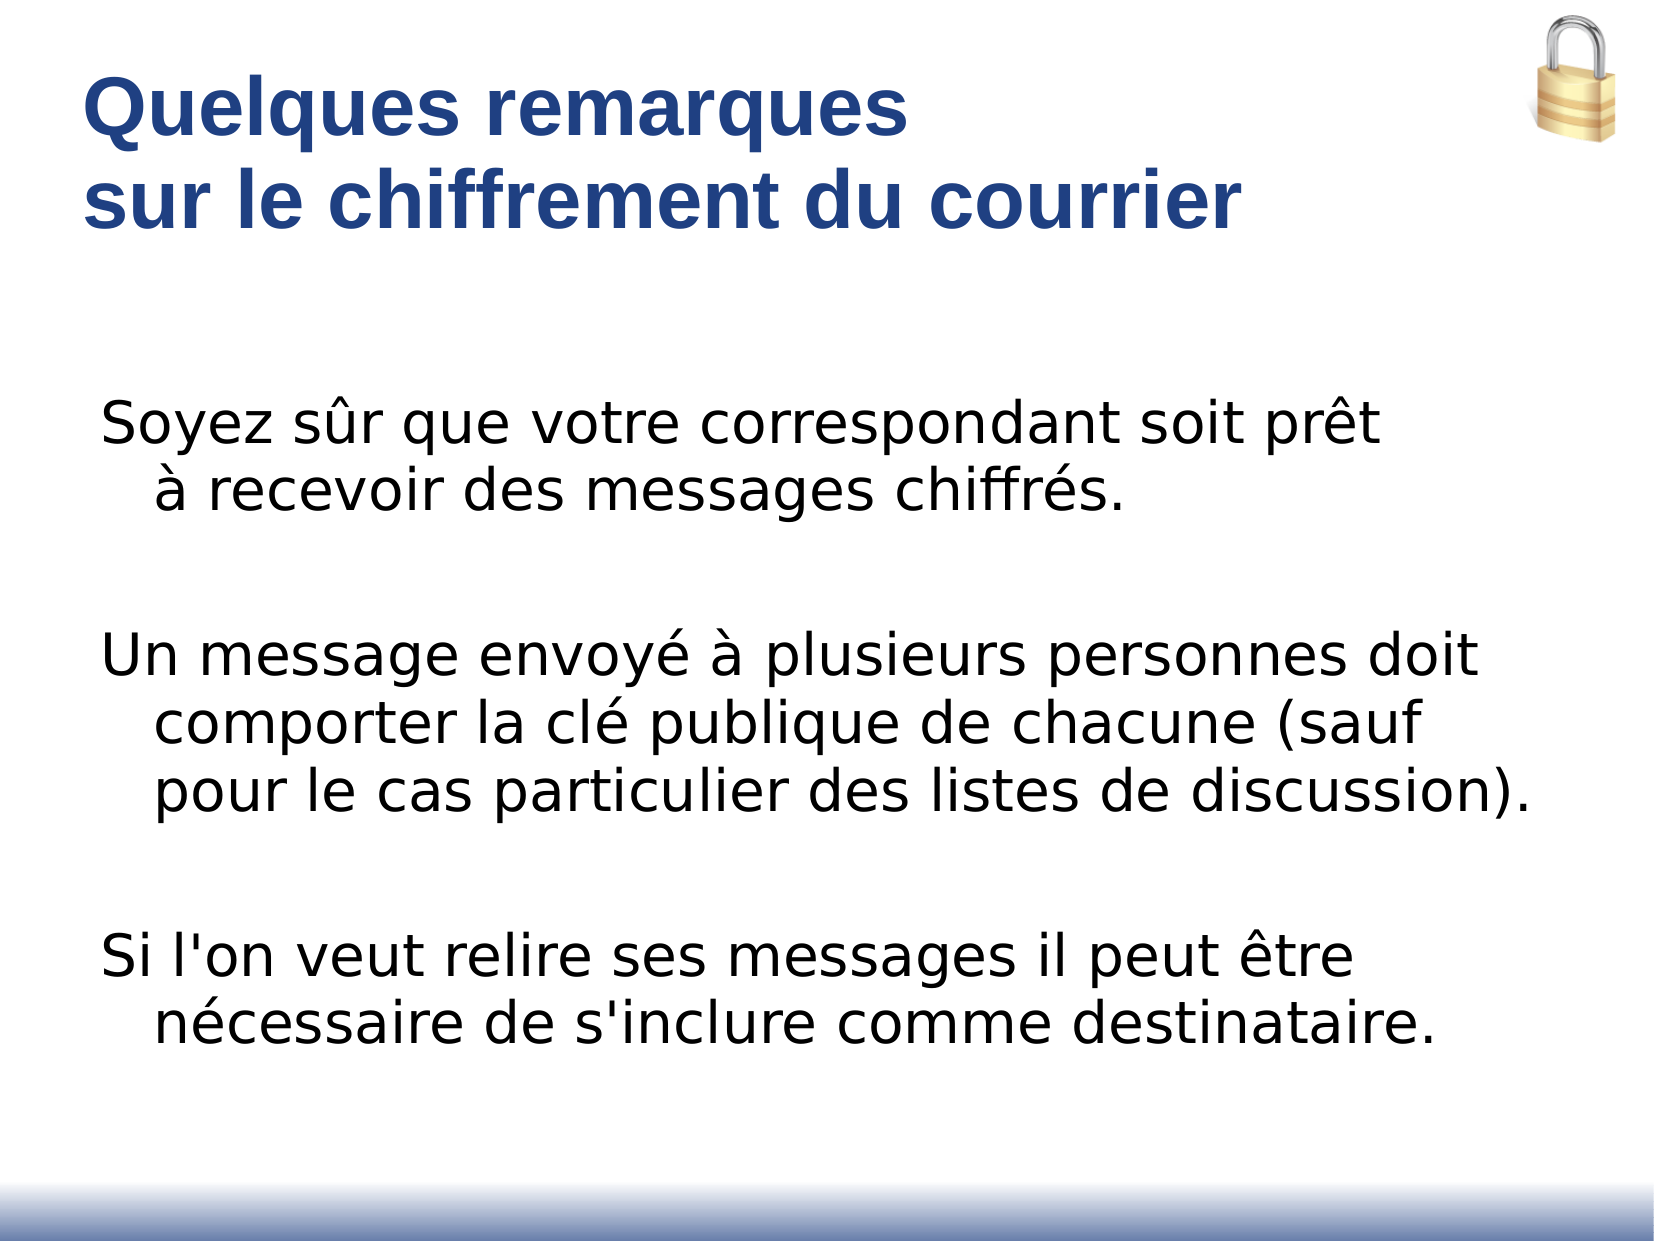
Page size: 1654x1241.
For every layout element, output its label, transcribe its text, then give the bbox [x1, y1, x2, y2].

picture [1505, 11, 1642, 148]
list Soyez sûr que votre correspondant soit prêt à recevoir des messages chiffrés. Un message envoyé à plusieurs personnes doit comporter la clé publique de chacune (sauf pour le cas particulier des listes de discussion). Si l'on veut relire ses messages il peut être nécessaire de s'inclure comme destinataire. [82, 324, 1571, 1123]
title Quelques remarques sur le chiffrement du courrier [82, 56, 1571, 250]
